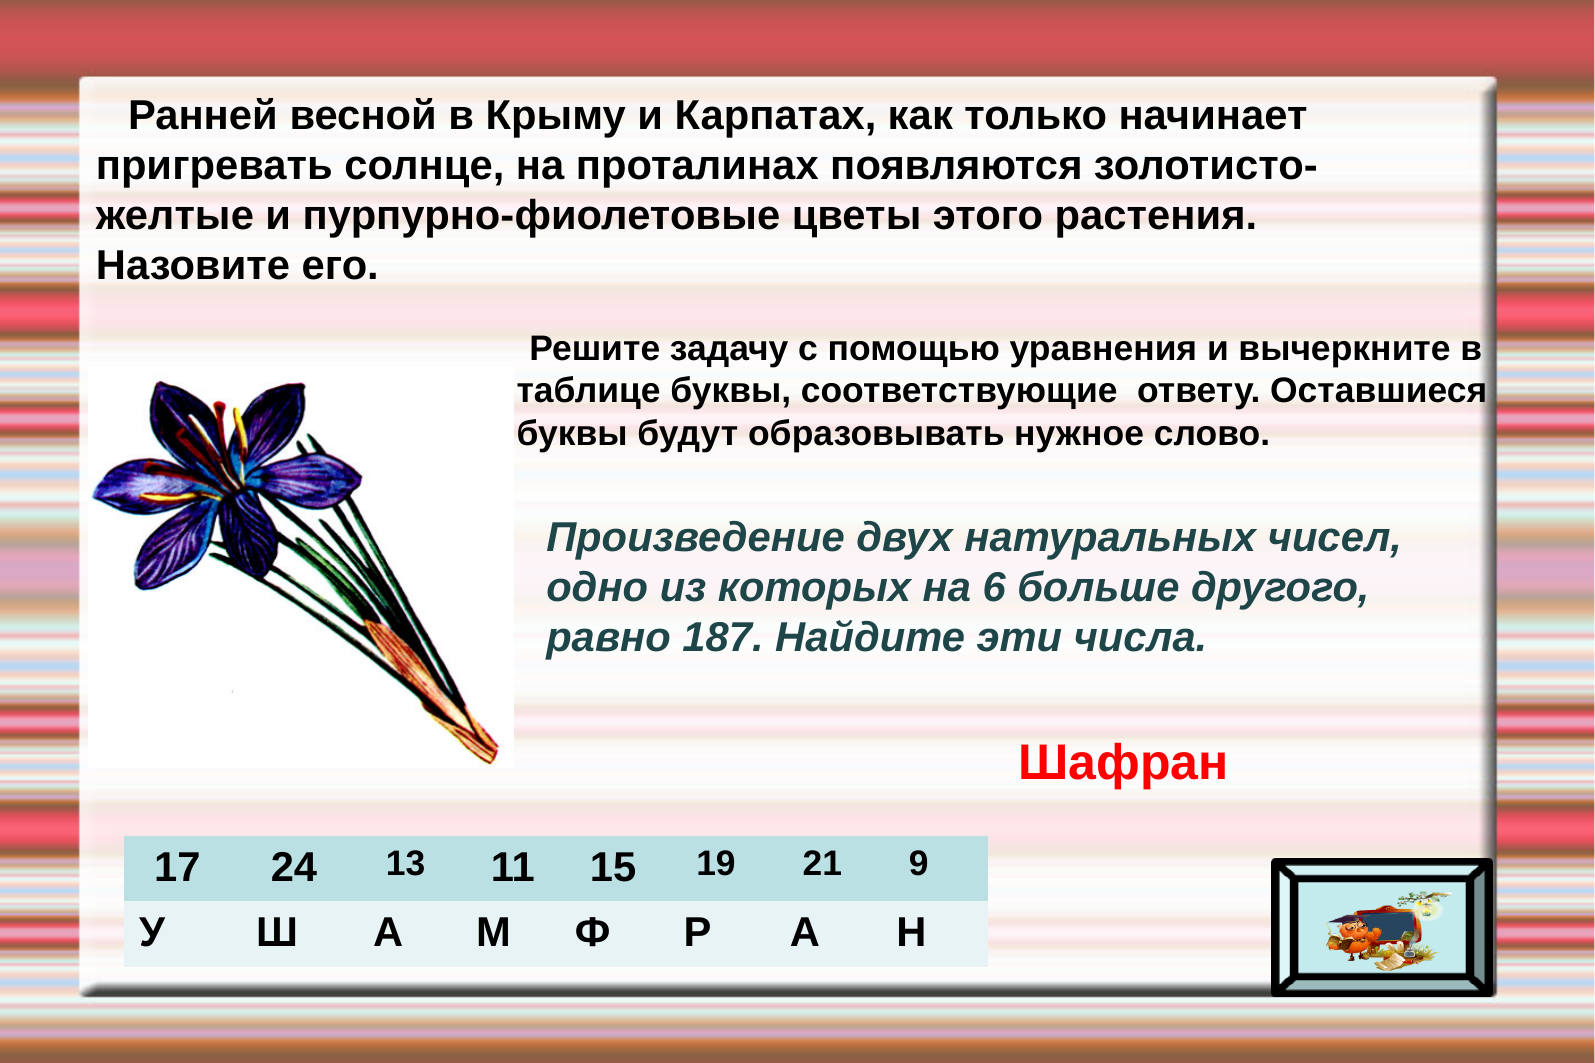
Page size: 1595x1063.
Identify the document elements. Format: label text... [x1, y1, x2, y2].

text_box Произведение двух натуральных чисел, одно из которых на 6 больше другого, равно 187. Найдите эти числа. [531, 501, 1506, 668]
text_box Решите задачу с помощью уравнения и вычеркните в таблице буквы, соответствующие ответу. Оставшиеся буквы будут образовывать нужное слово. [501, 317, 1536, 461]
table_cell А [358, 901, 461, 967]
table_header 21 [775, 836, 882, 901]
table_cell Н [882, 901, 988, 967]
table_cell М [461, 901, 560, 967]
text_box Ранней весной в Крыму и Карпатах, как только начинает пригревать солнце, на проталинах появляются золотисто-желтые и пурпурно-фиолетовые цветы этого растения. Назовите его. [81, 79, 1477, 296]
table_cell Р [669, 901, 775, 967]
picture [0, 0, 1595, 1063]
table_header 13 [358, 836, 461, 901]
table_header 19 [669, 836, 775, 901]
table_cell Ш [241, 901, 358, 967]
table_header 9 [882, 836, 988, 901]
table_header 17 [124, 836, 241, 901]
table_cell А [775, 901, 882, 967]
table_header 24 [241, 836, 358, 901]
table_header 15 [560, 836, 669, 901]
table_cell Ф [560, 901, 669, 967]
table_header 11 [461, 836, 560, 901]
text_box Шафран [1003, 721, 1297, 798]
table_cell У [124, 901, 241, 967]
